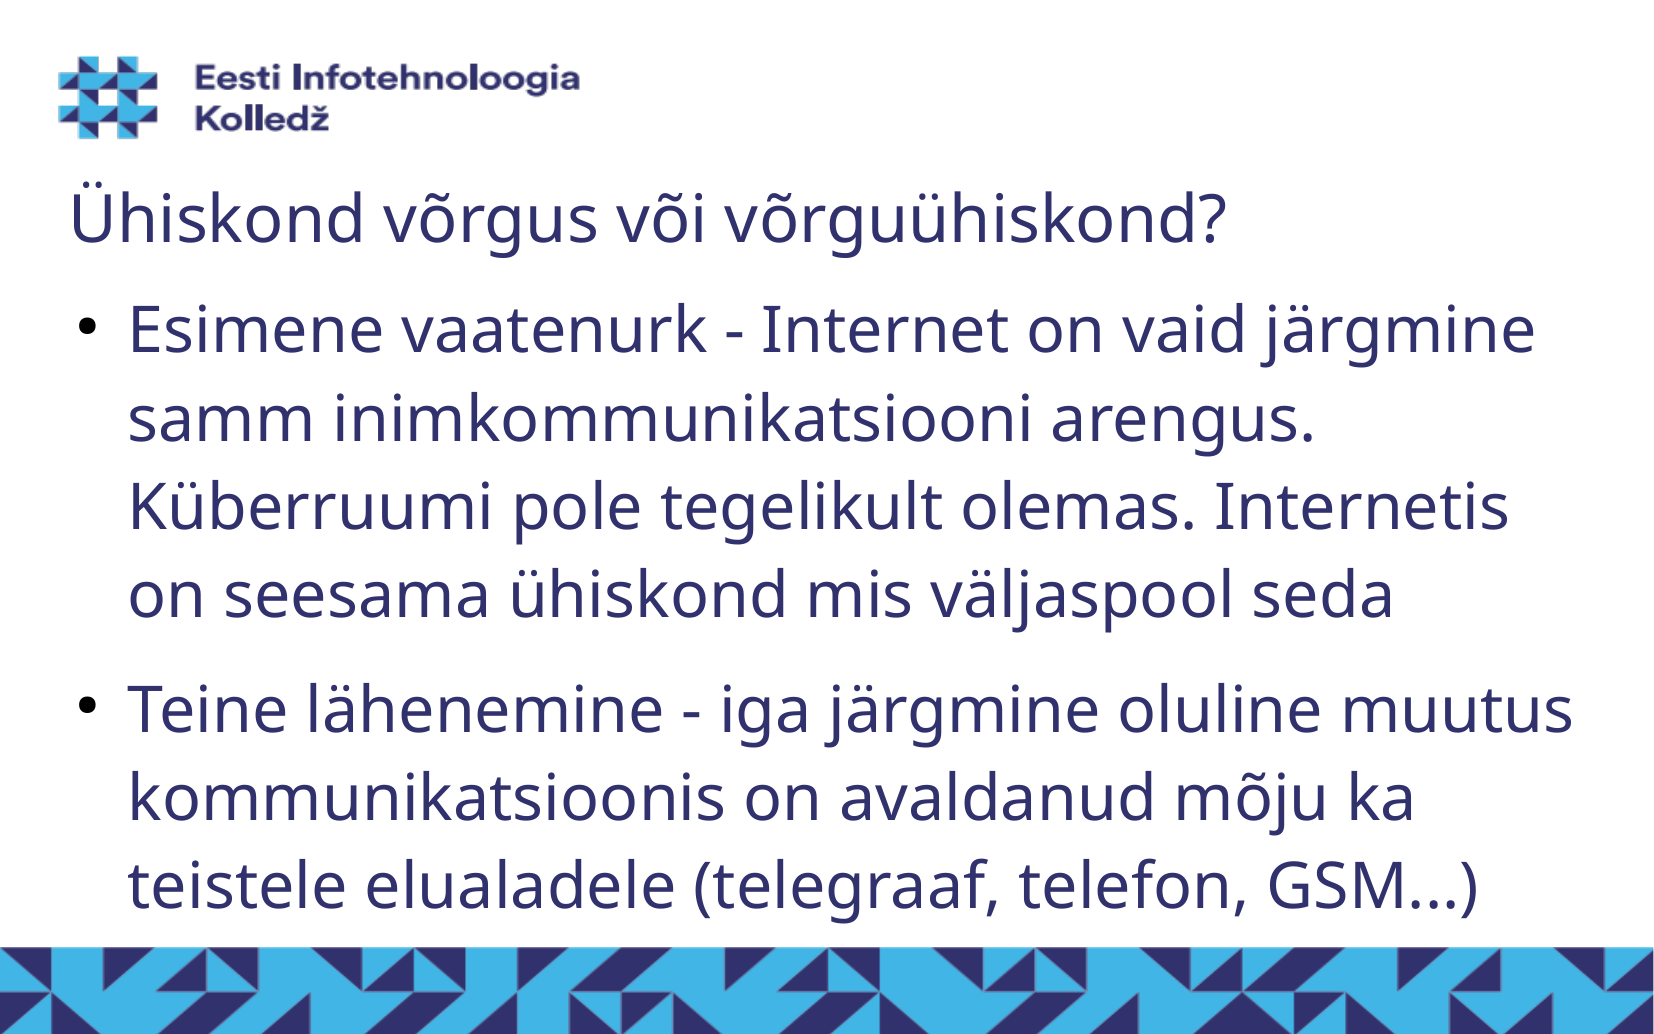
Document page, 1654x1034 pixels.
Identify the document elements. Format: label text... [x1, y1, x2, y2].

list Esimene vaatenurk - Internet on vaid järgmine samm inimkommunikatsiooni arengus. Küberruumi pole tegelikult olemas. Internetis on seesama ühiskond mis väljaspool seda Teine lähenemine - iga järgmine oluline muutus kommunikatsioonis on avaldanud mõju ka teistele elualadele (telegraaf, telefon, GSM...) [59, 283, 1595, 936]
title Ühiskond võrgus või võrguühiskond? [68, 147, 1536, 283]
